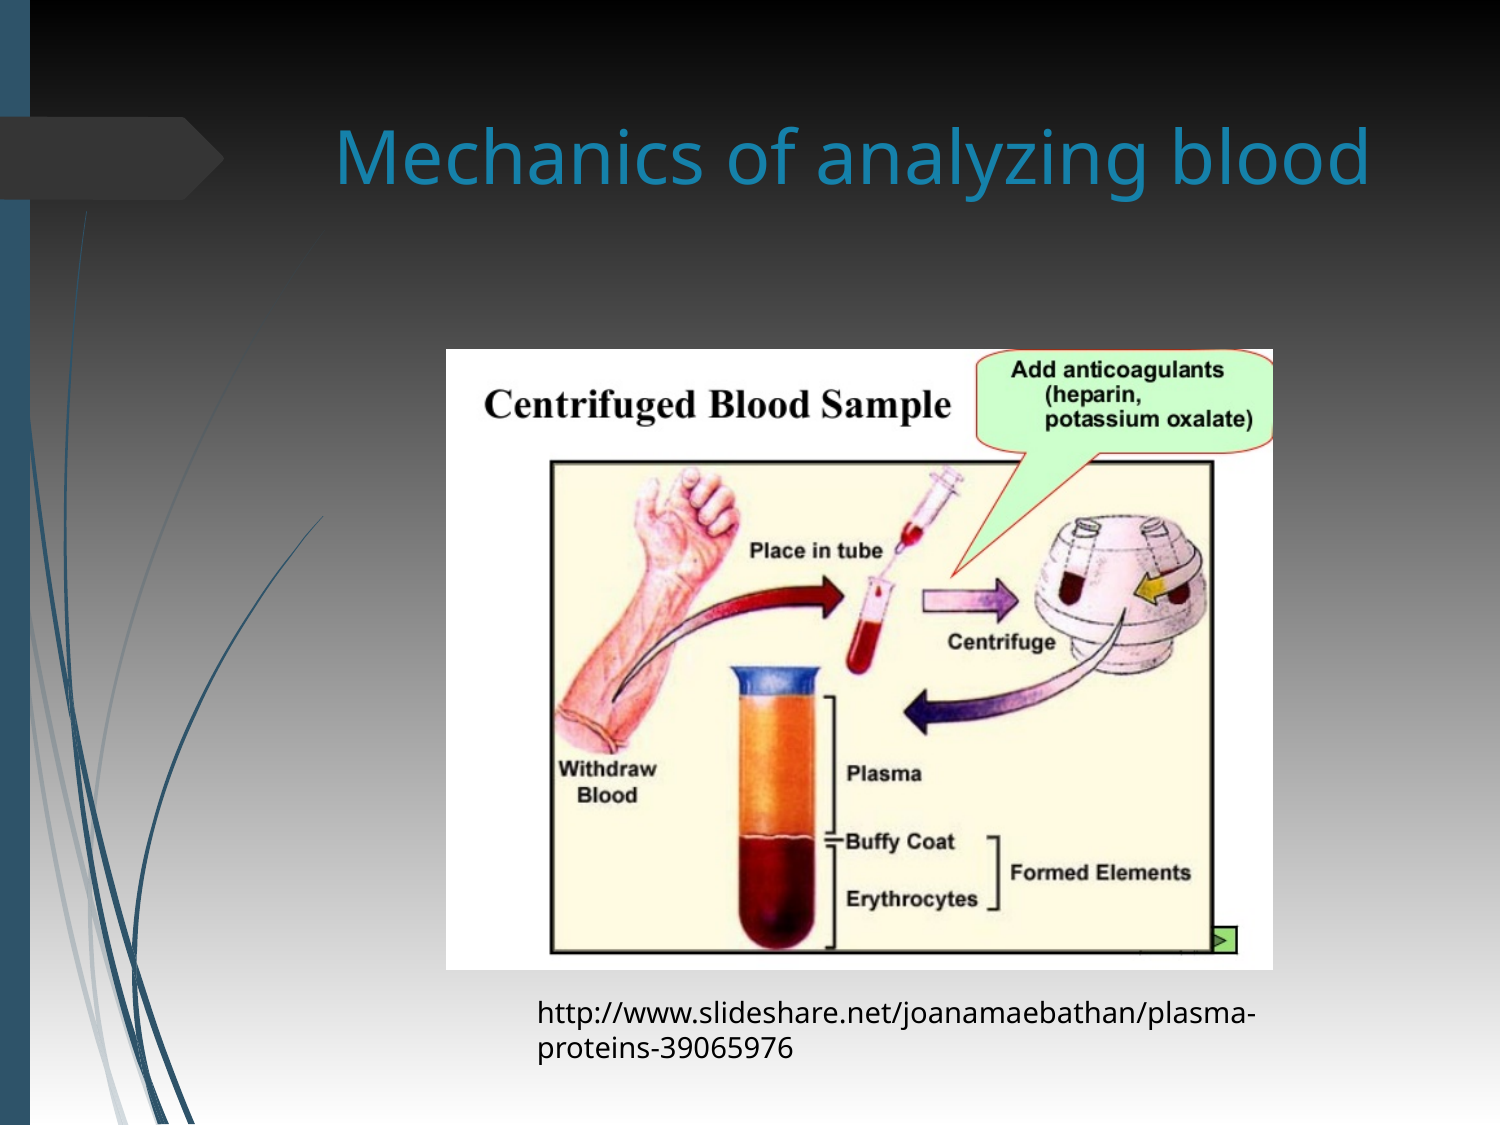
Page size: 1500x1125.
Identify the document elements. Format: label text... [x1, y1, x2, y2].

title Mechanics of analyzing blood [319, 102, 1400, 313]
text_box http://www.slideshare.net/joanamaebathan/plasma-proteins-39065976 [522, 987, 1273, 1073]
picture [446, 349, 1273, 970]
